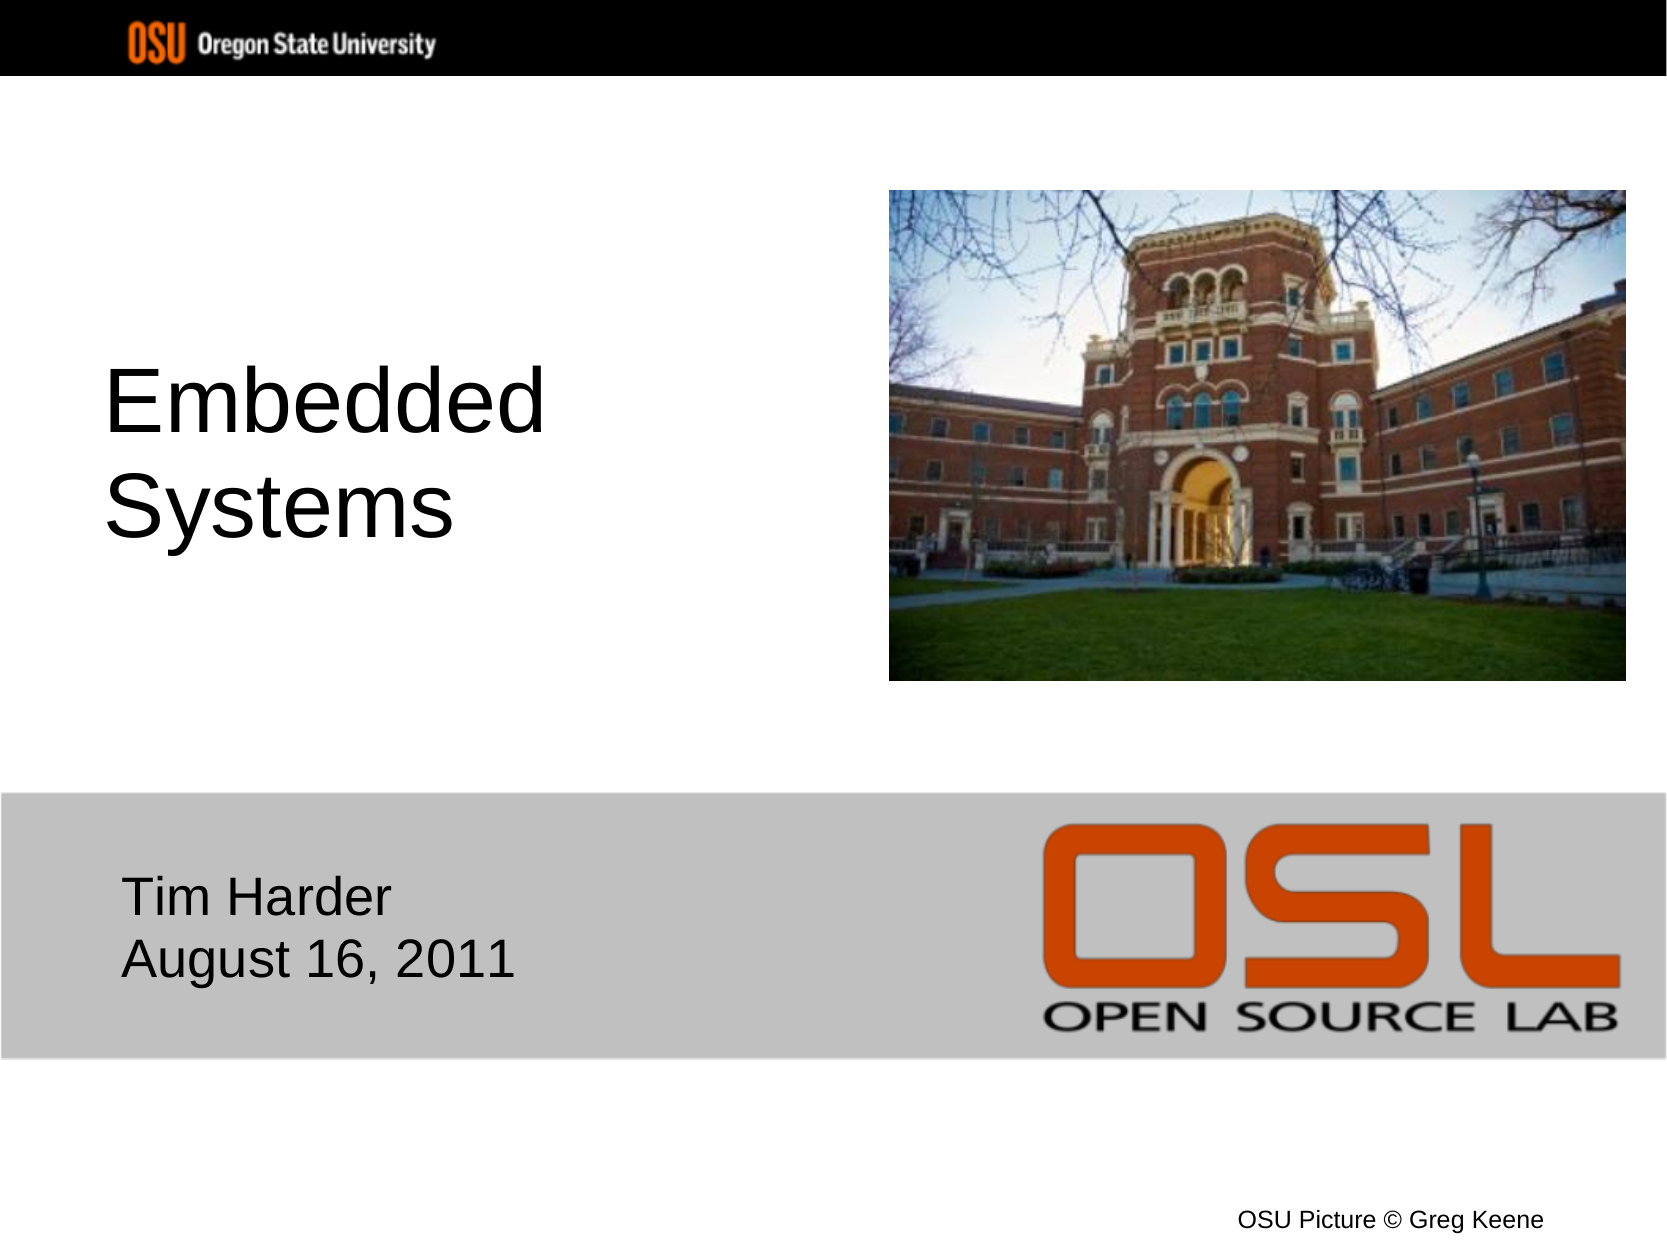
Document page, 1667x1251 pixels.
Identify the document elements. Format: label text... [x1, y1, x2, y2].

title Embedded Systems [103, 267, 879, 640]
picture [0, 792, 1667, 1060]
picture [0, 0, 1667, 76]
subtitle Tim Harder August 16, 2011 [121, 797, 1667, 1059]
picture [889, 190, 1626, 681]
text_box OSU Picture © Greg Keene [1237, 1205, 1667, 1235]
